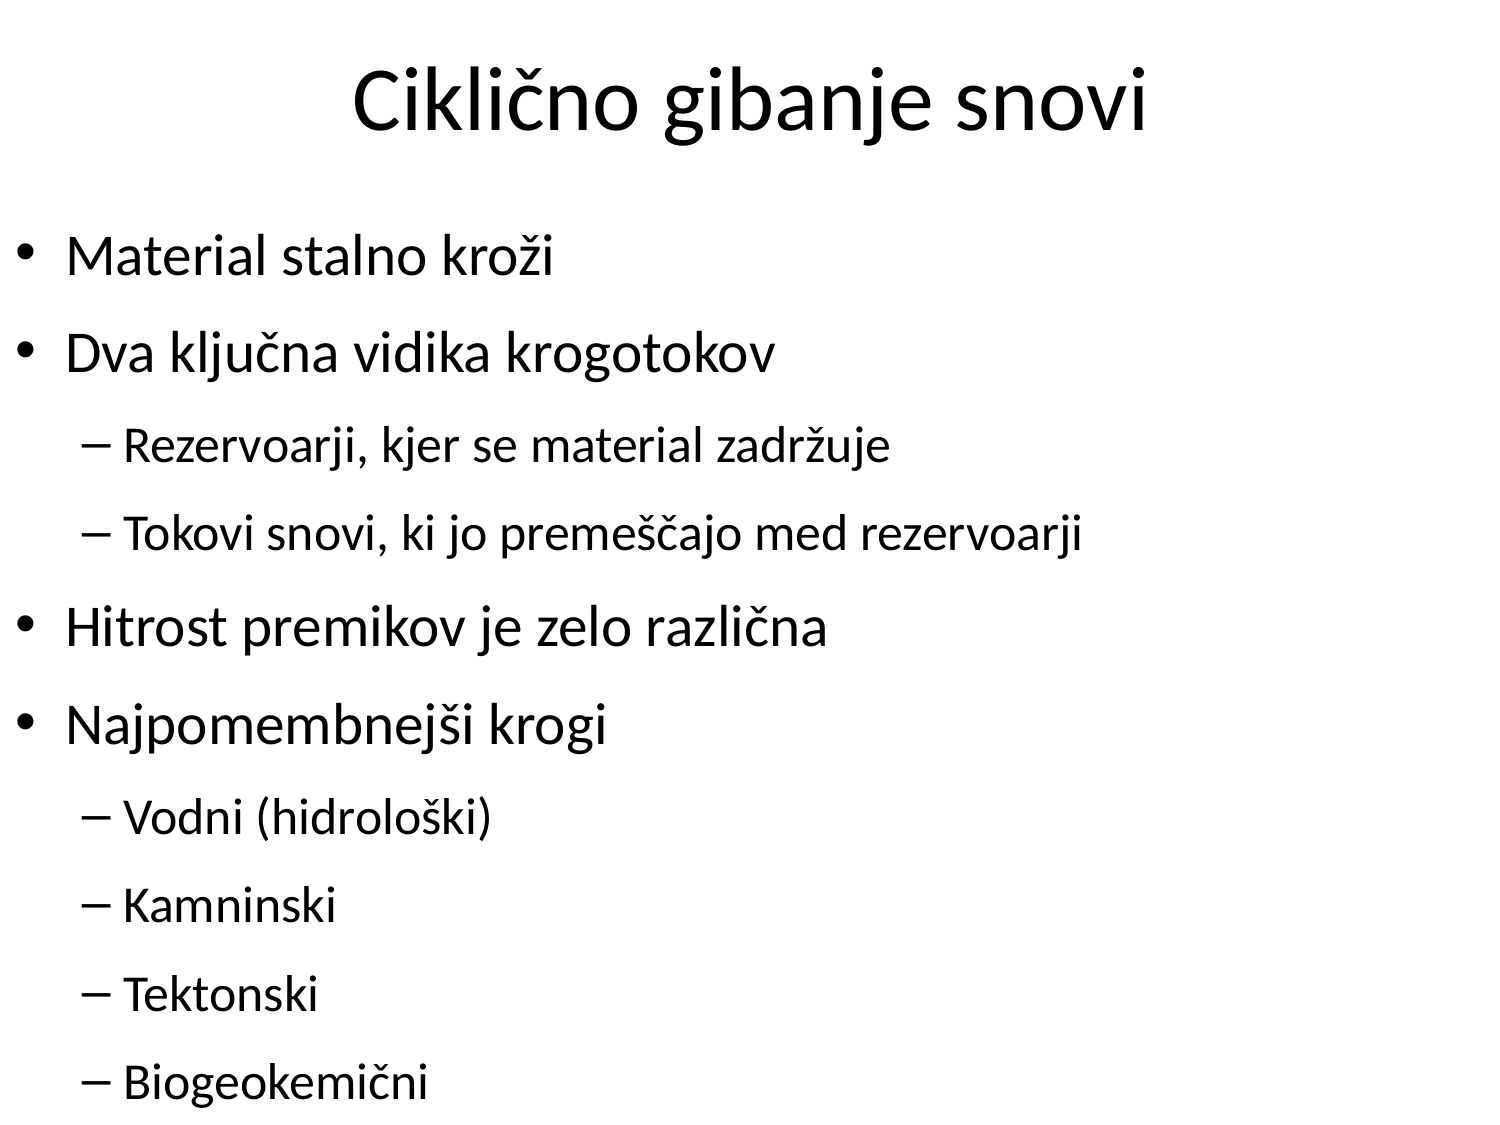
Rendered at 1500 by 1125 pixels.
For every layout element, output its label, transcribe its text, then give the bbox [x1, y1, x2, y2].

title Ciklično gibanje snovi [76, 0, 1427, 188]
list Material stalno kroži Dva ključna vidika krogotokov Rezervoarji, kjer se material zadržuje Tokovi snovi, ki jo premeščajo med rezervoarji Hitrost premikov je zelo različna Najpomembnejši krogi Vodni (hidrološki) Kamninski Tektonski Biogeokemični [0, 208, 1500, 1125]
